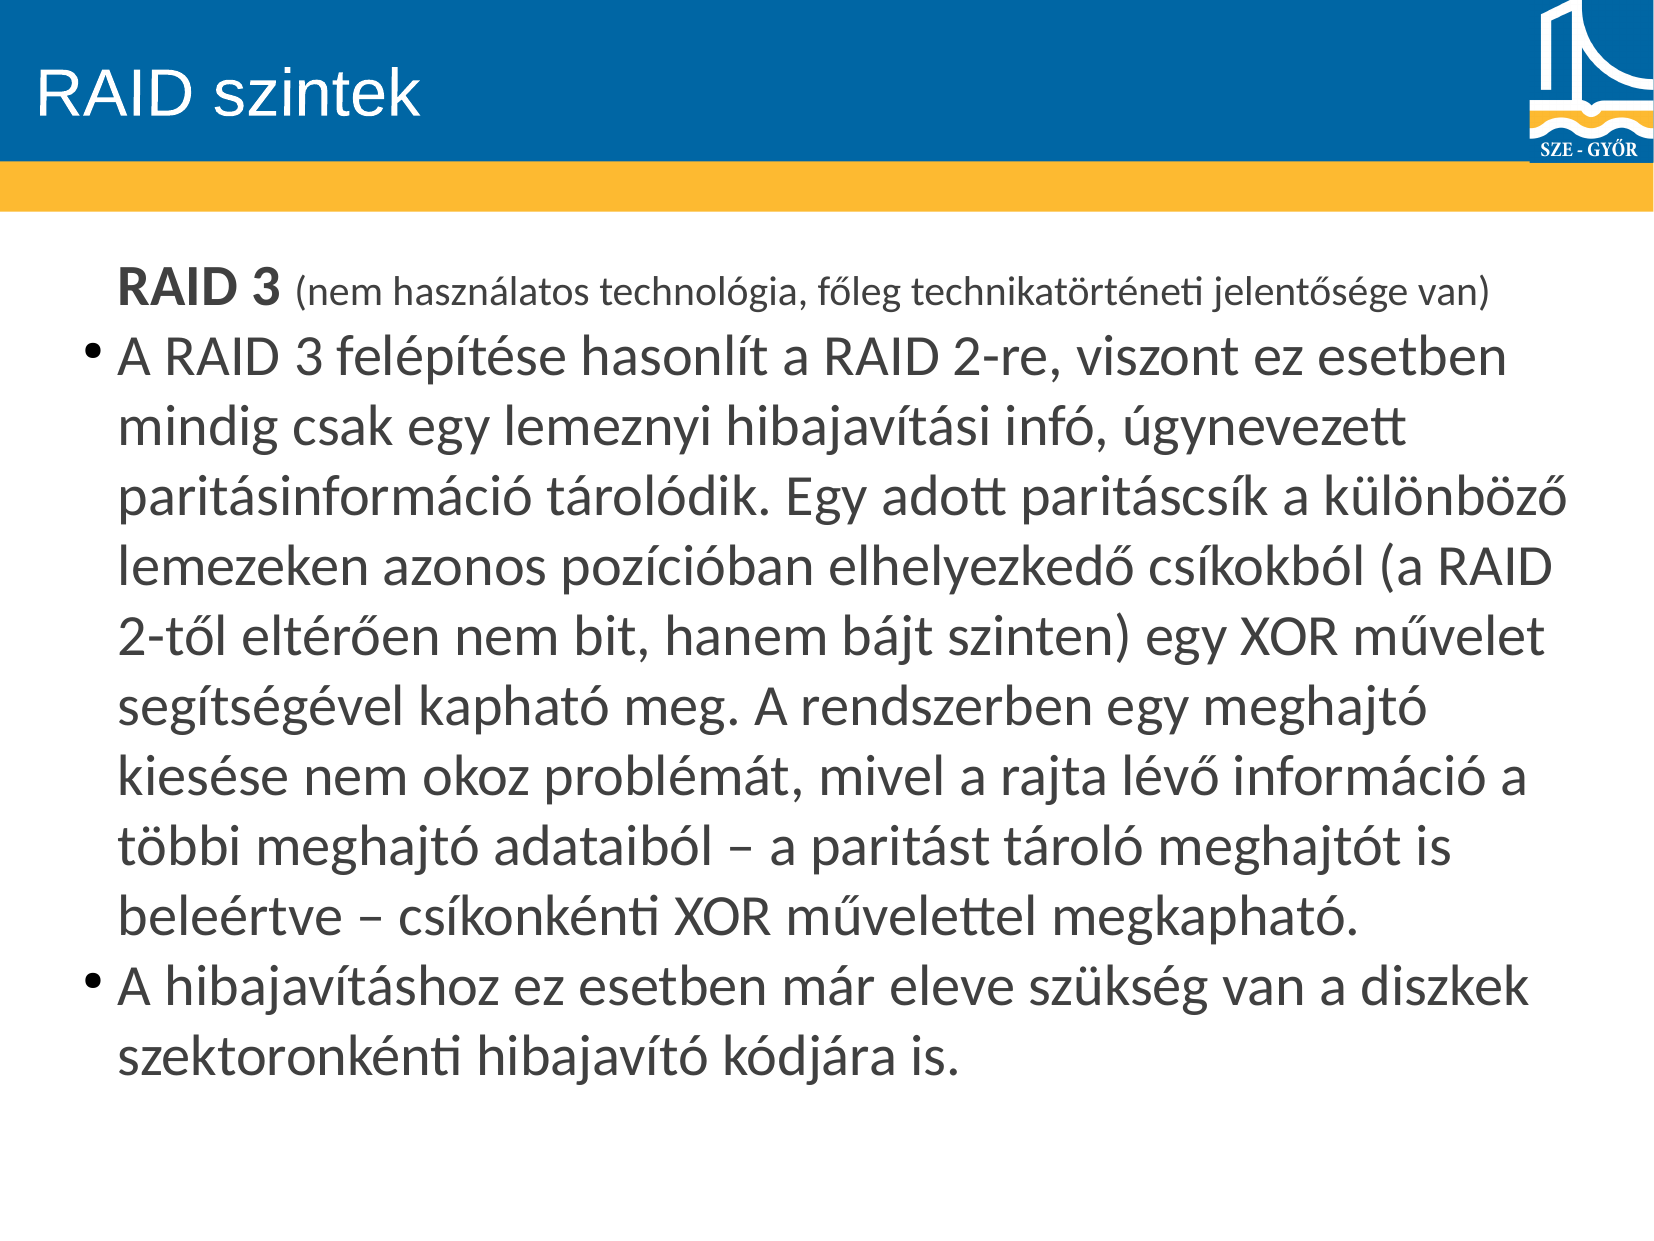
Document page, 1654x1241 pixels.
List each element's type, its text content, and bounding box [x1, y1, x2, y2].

text_box RAID szintek [34, 48, 1524, 144]
text_box RAID 3 (nem használatos technológia, főleg technikatörténeti jelentősége van) A RAID 3 felépítése hasonlít a RAID 2-re, viszont ez esetben mindig csak egy lemeznyi hibajavítási infó, úgynevezett paritásinformáció tárolódik. Egy adott paritáscsík a különböző lemezeken azonos pozícióban elhelyezkedő csíkokból (a RAID 2-től eltérően nem bit, hanem bájt szinten) egy XOR művelet segítségével kapható meg. A rendszerben egy meghajtó kiesése nem okoz problémát, mivel a rajta lévő információ a többi meghajtó adataiból – a paritást tároló meghajtót is beleértve – csíkonkénti XOR művelettel megkapható. A hibajavításhoz ez esetben már eleve szükség van a diszkek szektoronkénti hibajavító kódjára is. [82, 247, 1571, 1198]
picture [1529, 0, 1654, 163]
